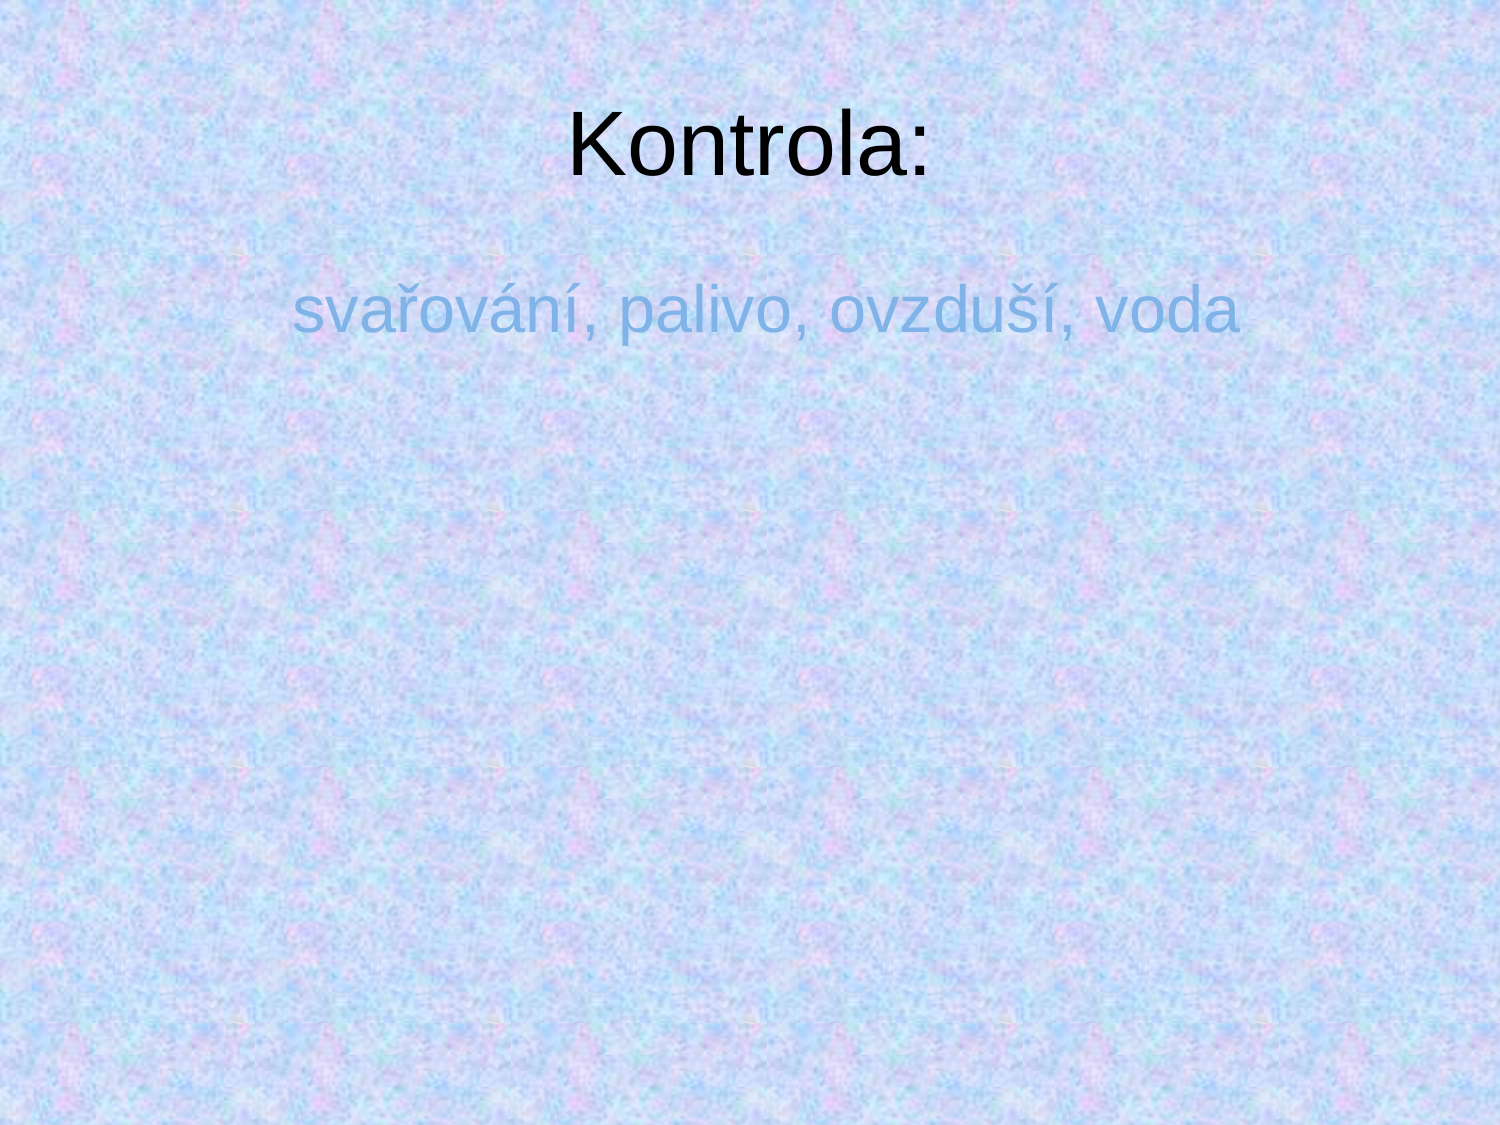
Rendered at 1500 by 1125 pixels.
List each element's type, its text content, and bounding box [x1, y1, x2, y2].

title Kontrola: [75, 28, 1426, 250]
list svařování, palivo, ovzduší, voda [236, 265, 1372, 994]
